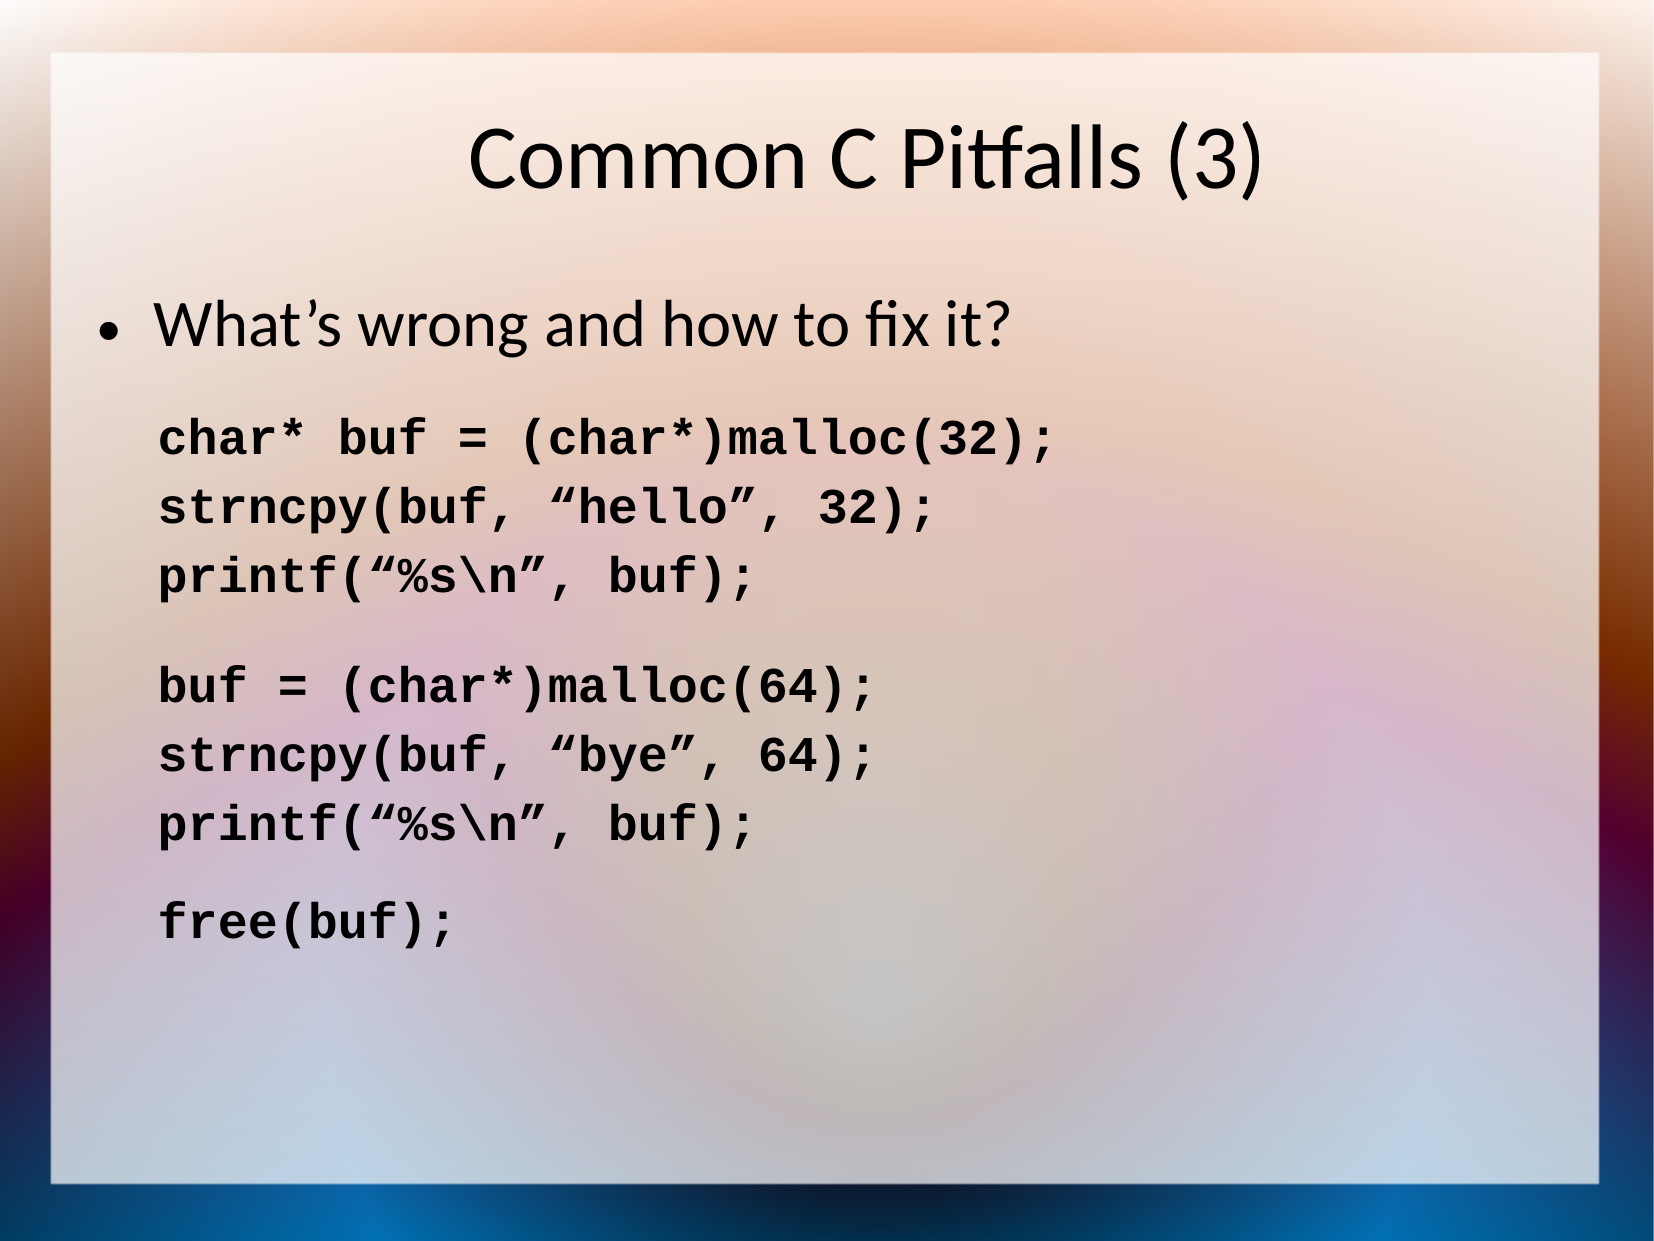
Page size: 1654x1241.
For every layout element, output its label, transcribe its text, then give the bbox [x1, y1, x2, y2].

picture [0, 0, 1654, 1241]
text_box What’s wrong and how to fix it? char* buf = (char*)malloc(32); strncpy(buf, “hello”, 32); printf(“%s\n”, buf); buf = (char*)malloc(64); strncpy(buf, “bye”, 64); printf(“%s\n”, buf); free(buf); [82, 289, 1571, 1108]
text_box Common C Pitfalls (3)‏ [82, 49, 1654, 257]
